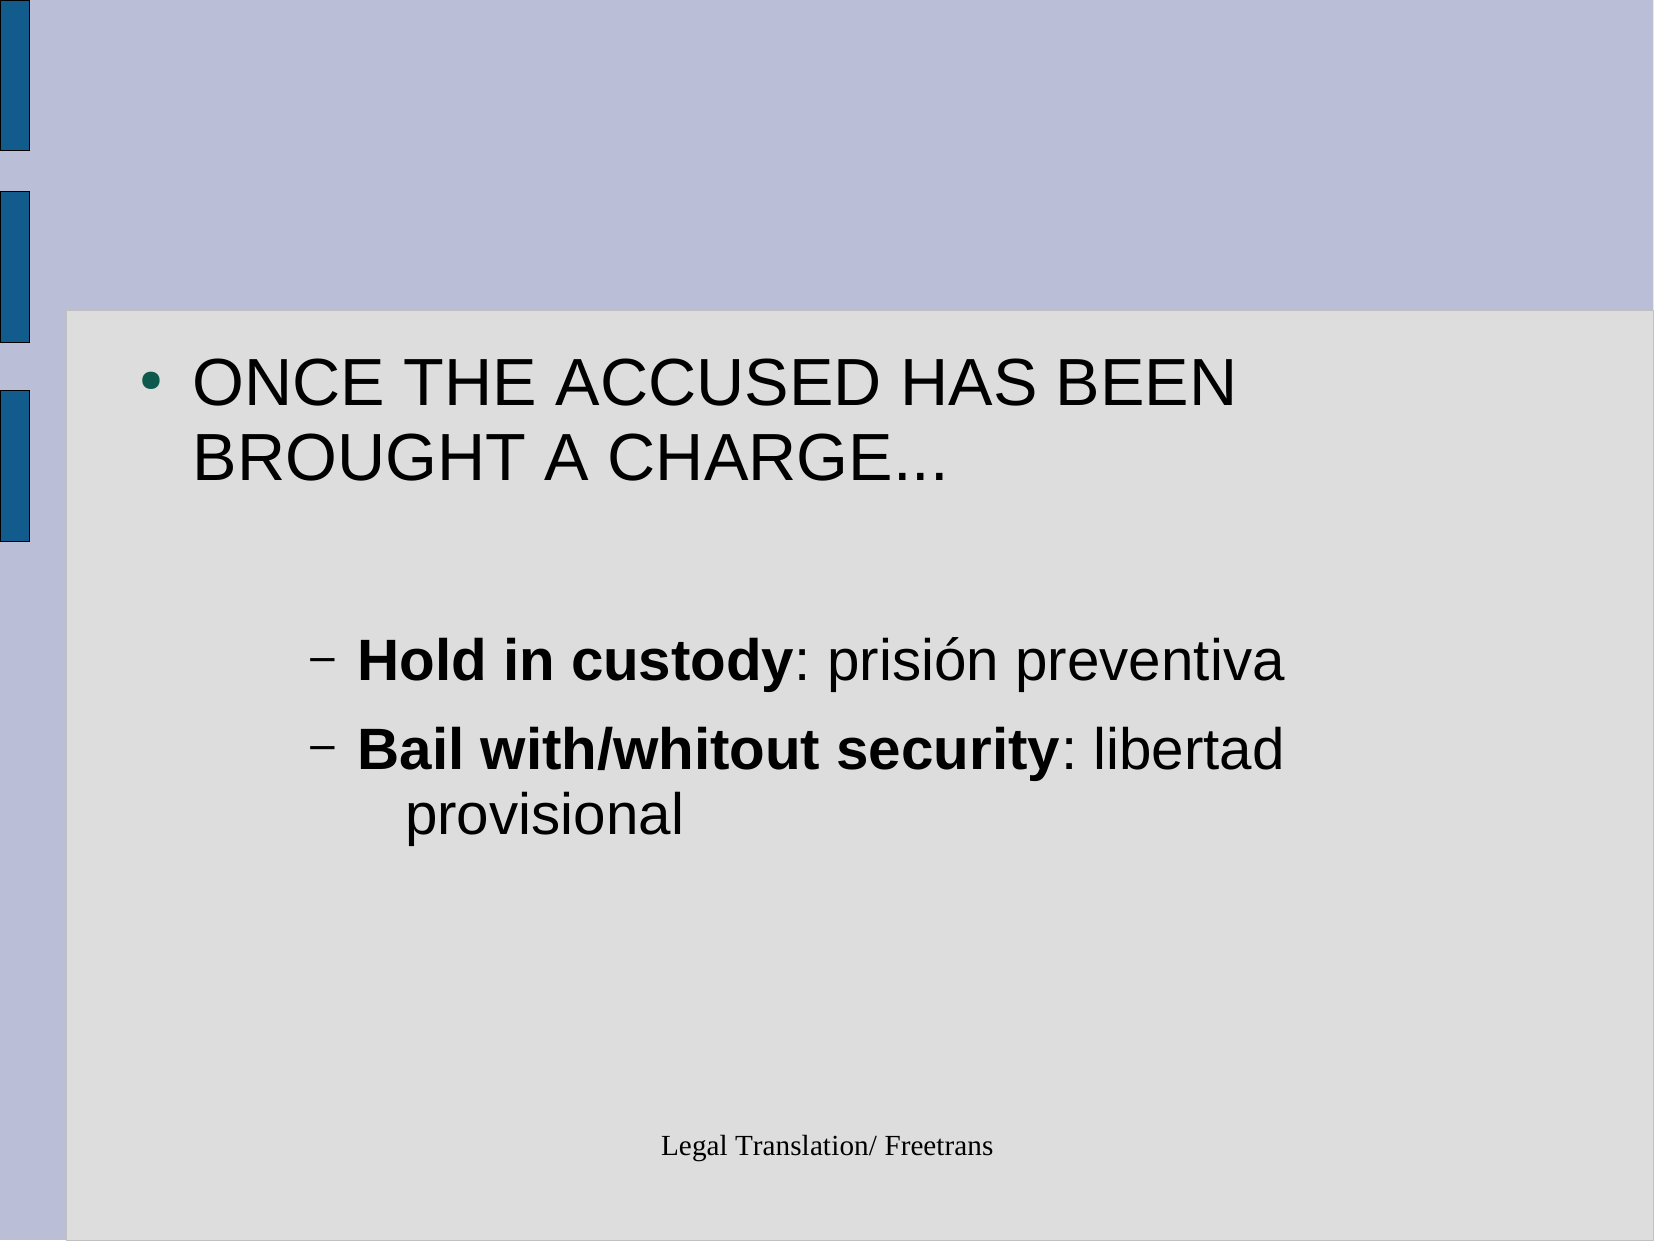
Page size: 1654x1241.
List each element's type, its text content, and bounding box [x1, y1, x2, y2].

list ONCE THE ACCUSED HAS BEEN BROUGHT A CHARGE... Hold in custody: prisión preventiva Bail with/whitout security: libertad provisional [121, 344, 1534, 1127]
